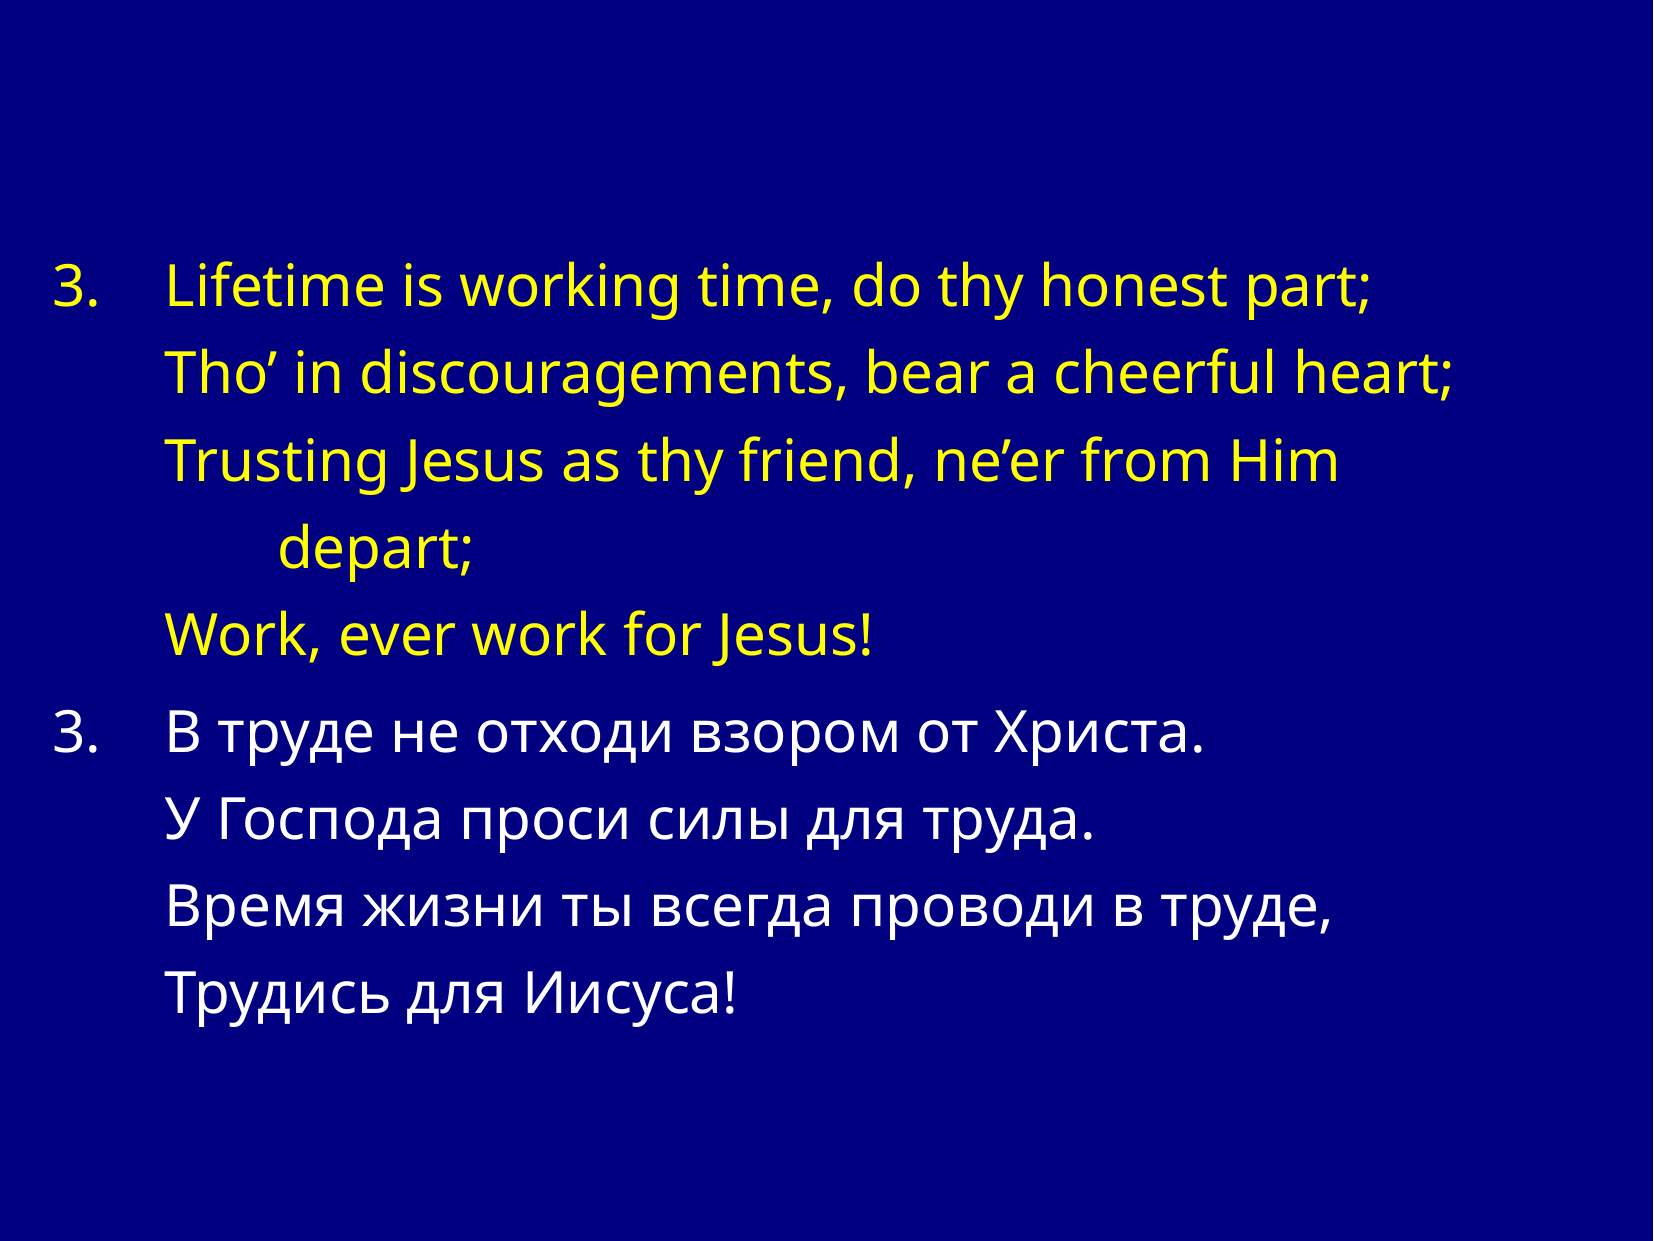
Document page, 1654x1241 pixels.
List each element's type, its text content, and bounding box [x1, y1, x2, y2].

text_box 3. Lifetime is working time, do thy honest part; Tho’ in discouragements, bear a cheerful heart; Trusting Jesus as thy friend, ne’er from Him depart; Work, ever work for Jesus! [37, 150, 1653, 638]
text_box 3. В труде не отходи взором от Христа. У Господа проси силы для труда. Время жизни ты всегда проводи в труде, Трудись для Иисуса! [37, 675, 1653, 1163]
